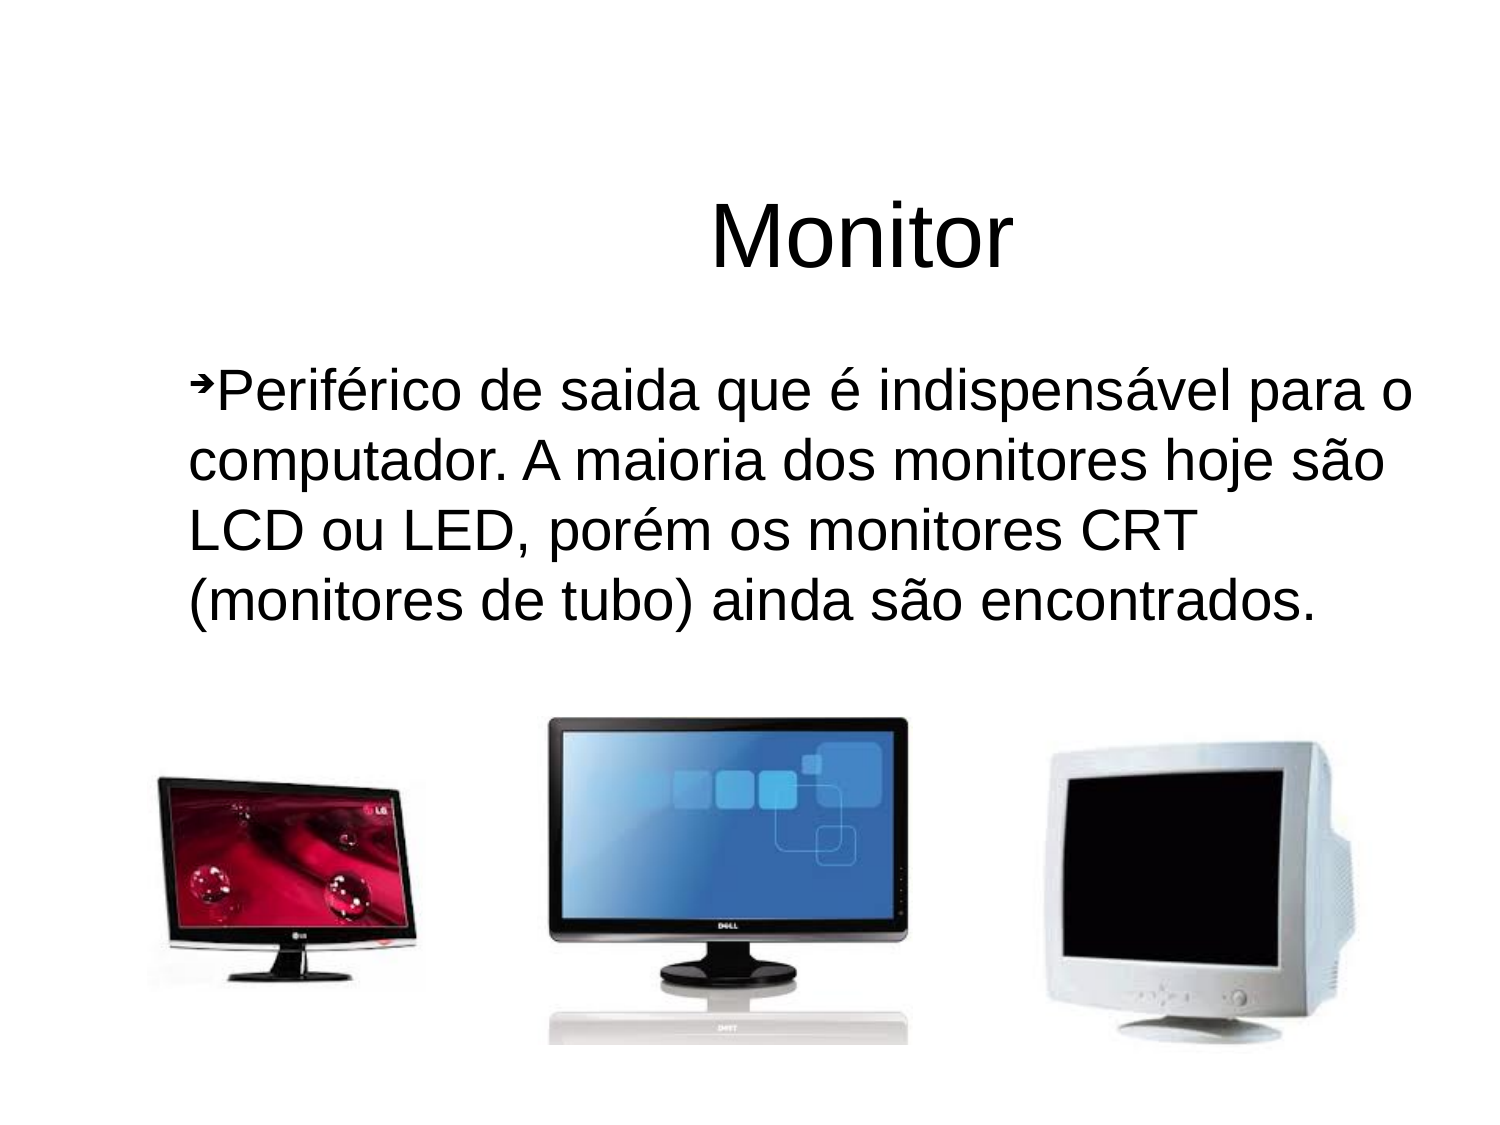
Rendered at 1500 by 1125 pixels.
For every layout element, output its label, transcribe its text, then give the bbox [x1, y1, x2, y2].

list Periférico de saida que é indispensável para o computador. A maioria dos monitores hoje são LCD ou LED, porém os monitores CRT (monitores de tubo) ainda são encontrados. [173, 344, 1500, 714]
picture [147, 763, 426, 992]
picture [1021, 716, 1374, 1068]
picture [537, 716, 913, 1045]
title Monitor [225, 137, 1500, 325]
